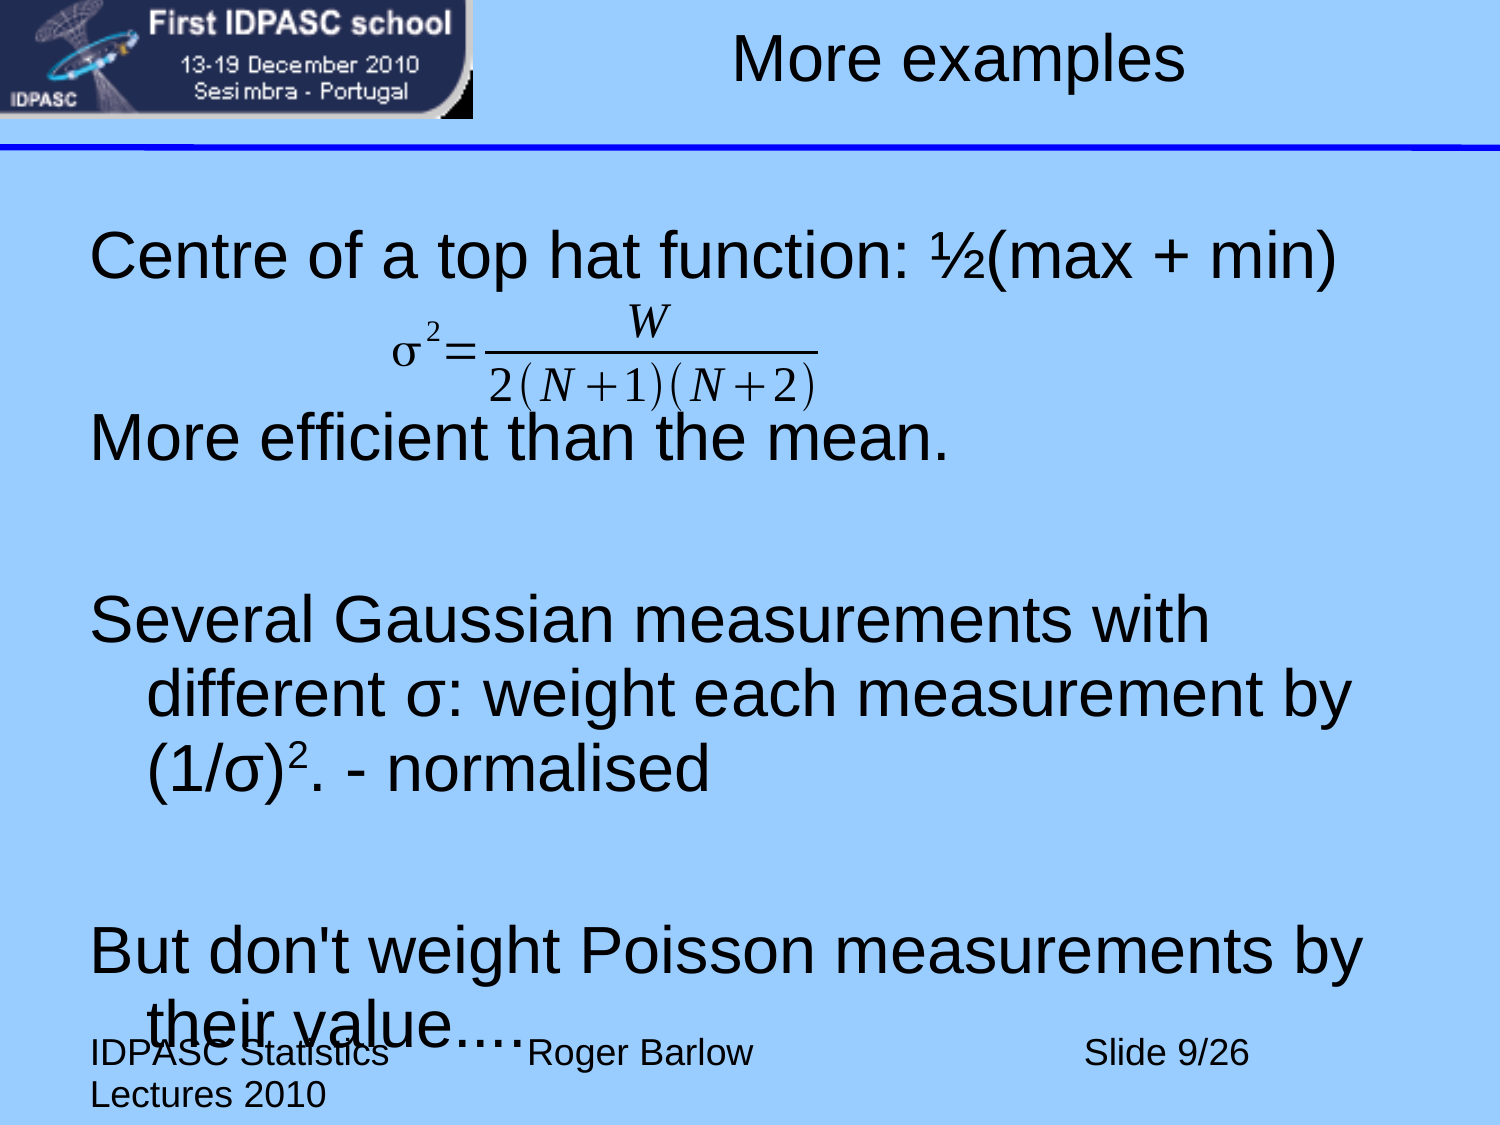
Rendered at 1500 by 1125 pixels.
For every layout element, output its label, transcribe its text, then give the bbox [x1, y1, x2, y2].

title More examples [501, 7, 1418, 111]
chart [383, 293, 827, 414]
picture [0, 0, 473, 119]
list Centre of a top hat function: ½(max + min) More efficient than the mean. Several Gaussian measurements with different σ: weight each measurement by (1/σ)2. - normalised But don't weight Poisson measurements by their value.... [75, 206, 1425, 1071]
